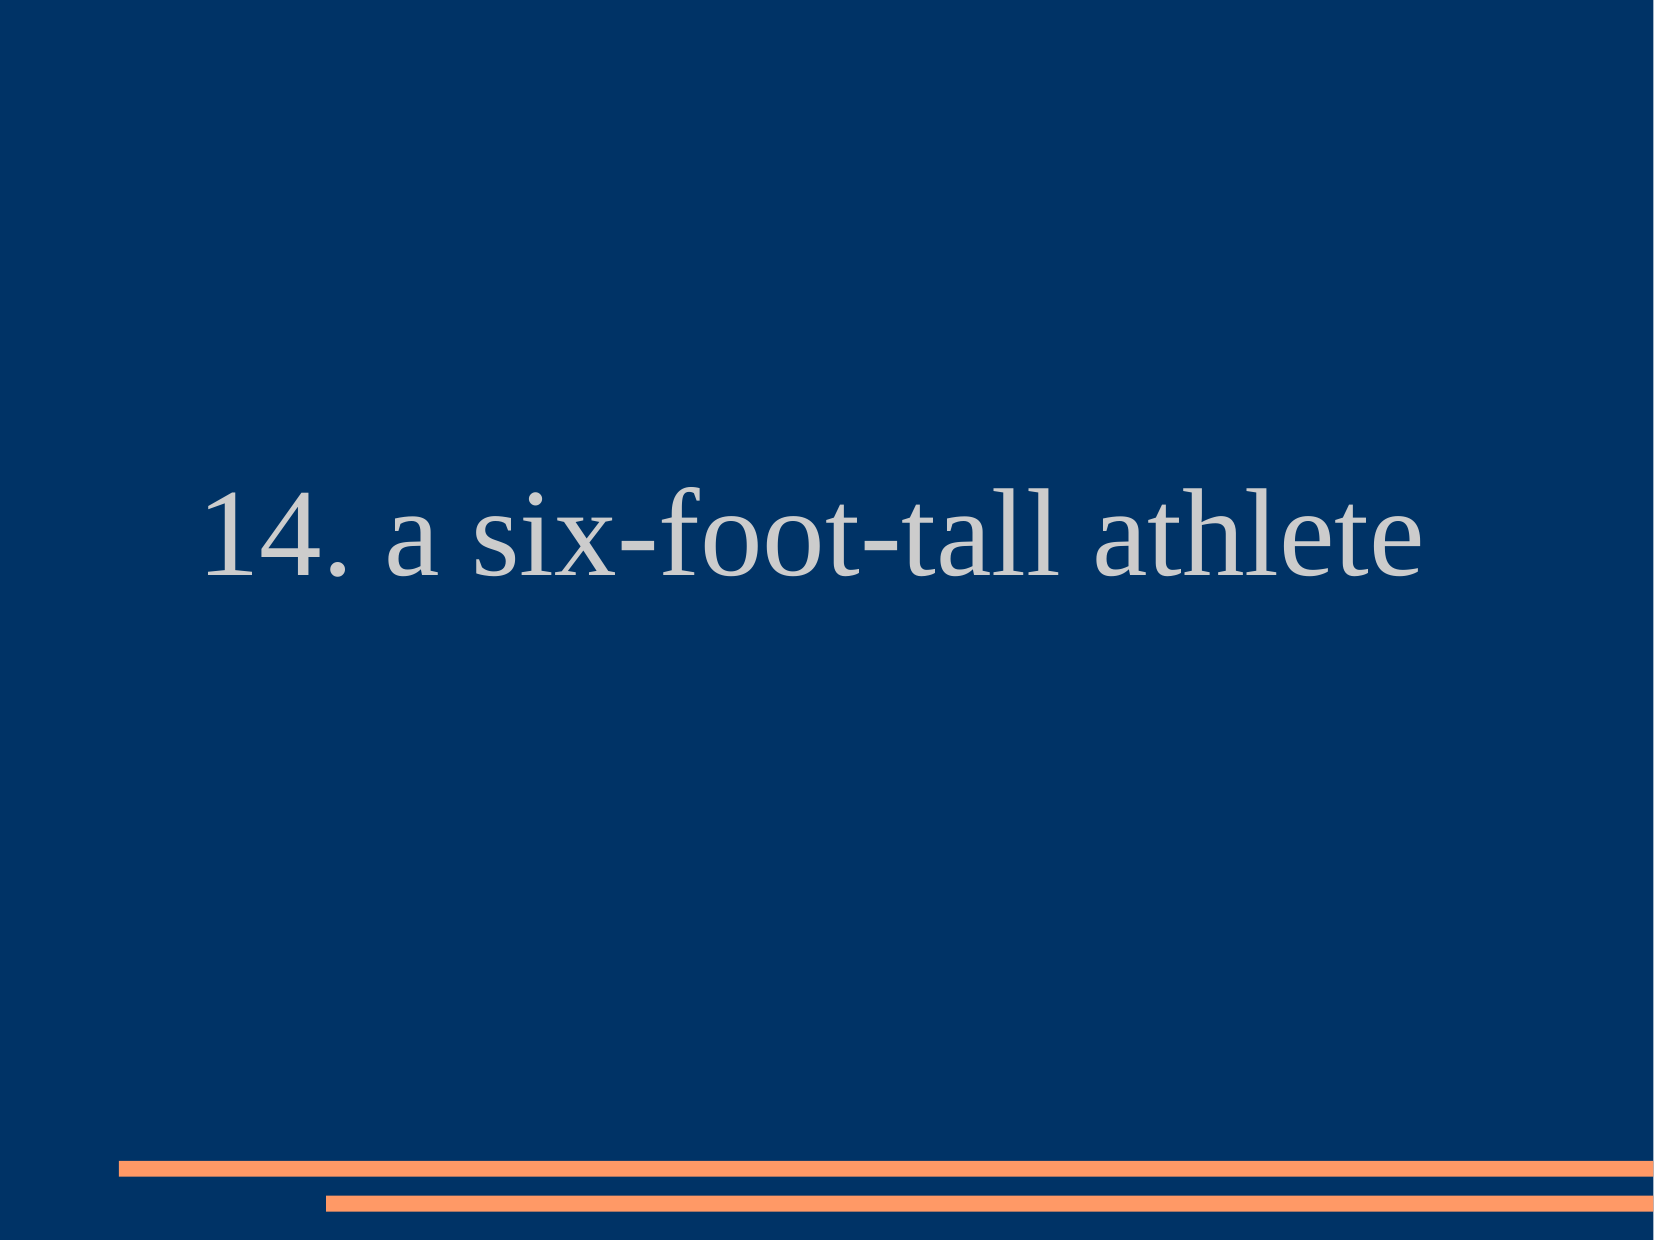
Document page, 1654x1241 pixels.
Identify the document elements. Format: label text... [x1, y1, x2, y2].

subtitle 14. a six-foot-tall athlete [121, 229, 1561, 1241]
